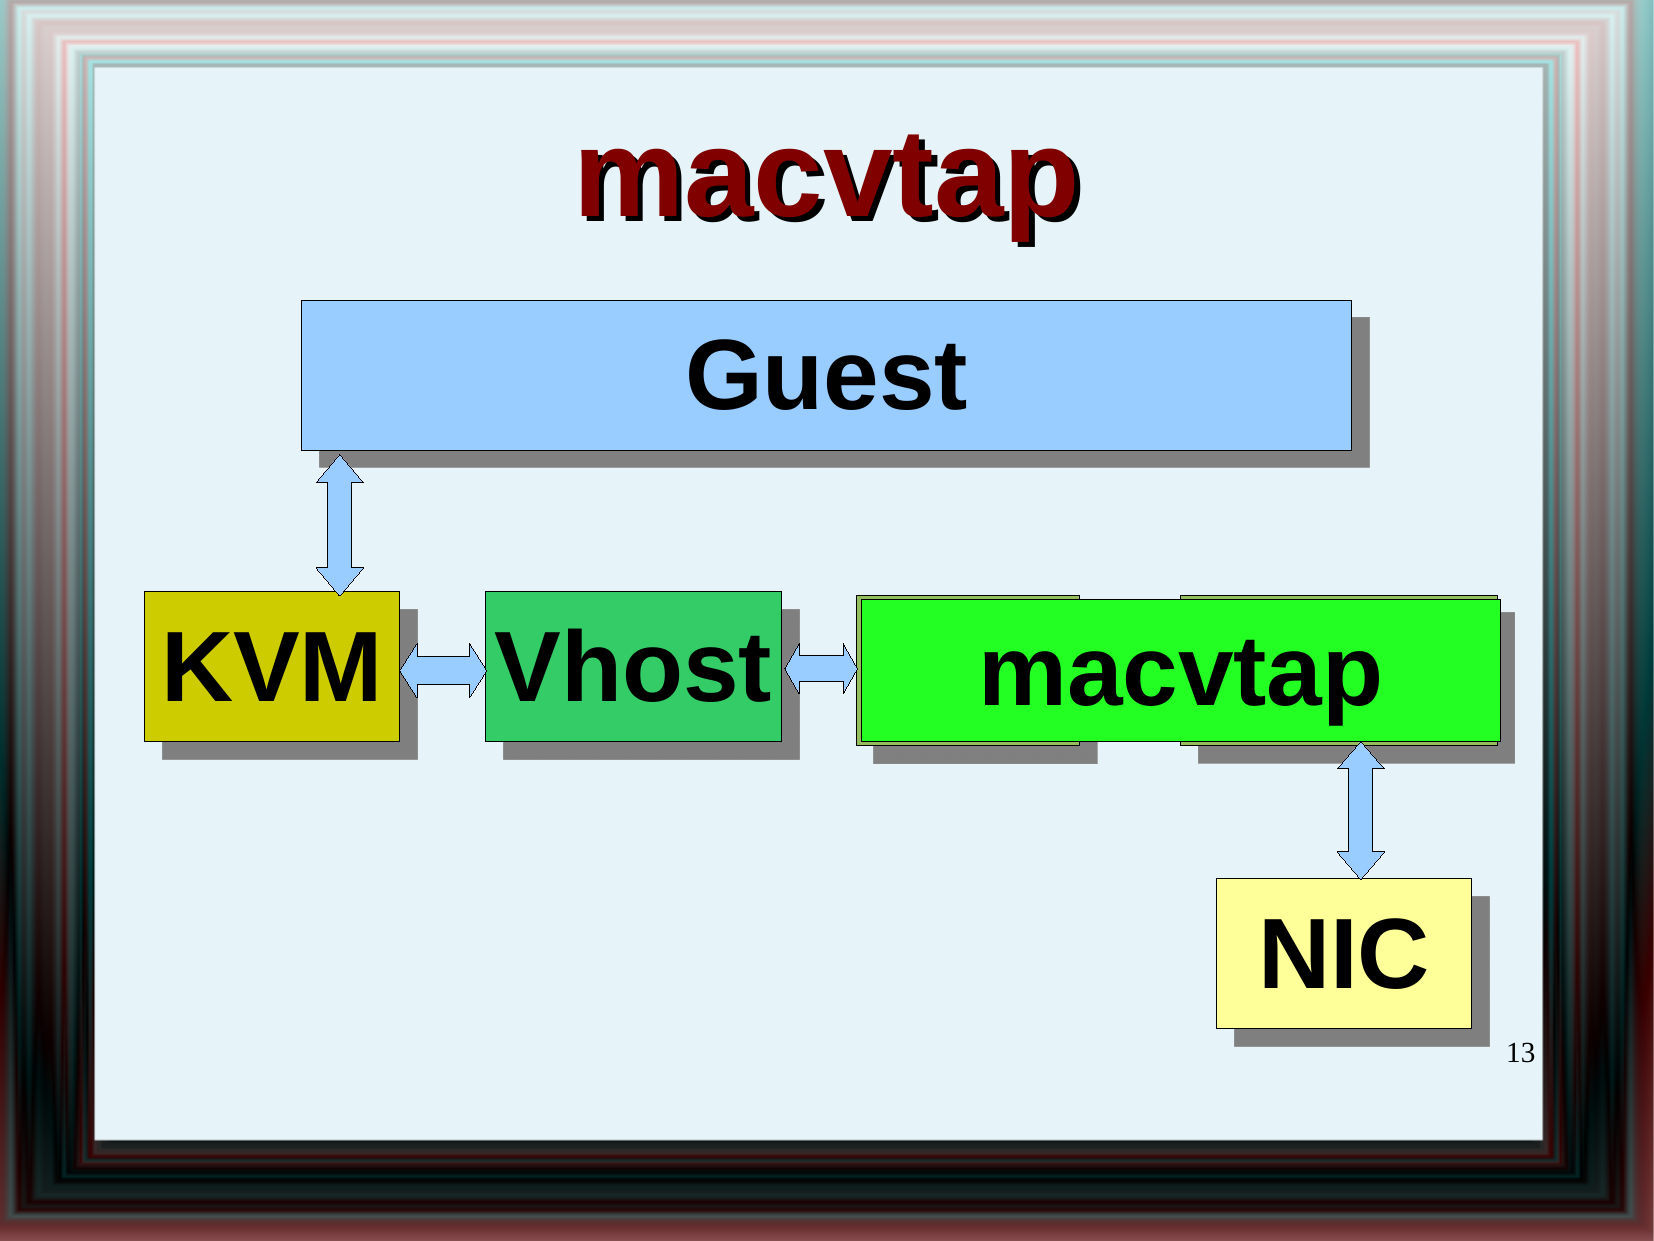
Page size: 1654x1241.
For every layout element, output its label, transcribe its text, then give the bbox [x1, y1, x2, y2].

text_box [399, 643, 487, 698]
text_box [784, 643, 858, 694]
text_box macvtap [861, 599, 1501, 742]
text_box KVM [144, 591, 400, 742]
text_box bridge [1180, 742, 1359, 746]
text_box tap [856, 595, 1080, 746]
text_box [1337, 742, 1385, 880]
title macvtap [118, 88, 1536, 257]
text_box bridge [1363, 742, 1498, 746]
text_box [316, 454, 364, 596]
text_box NIC [1216, 878, 1472, 1029]
text_box Vhost [485, 591, 782, 742]
picture [0, 0, 1654, 1241]
text_box Guest [301, 300, 1352, 451]
text_box bridge [1180, 595, 1498, 599]
